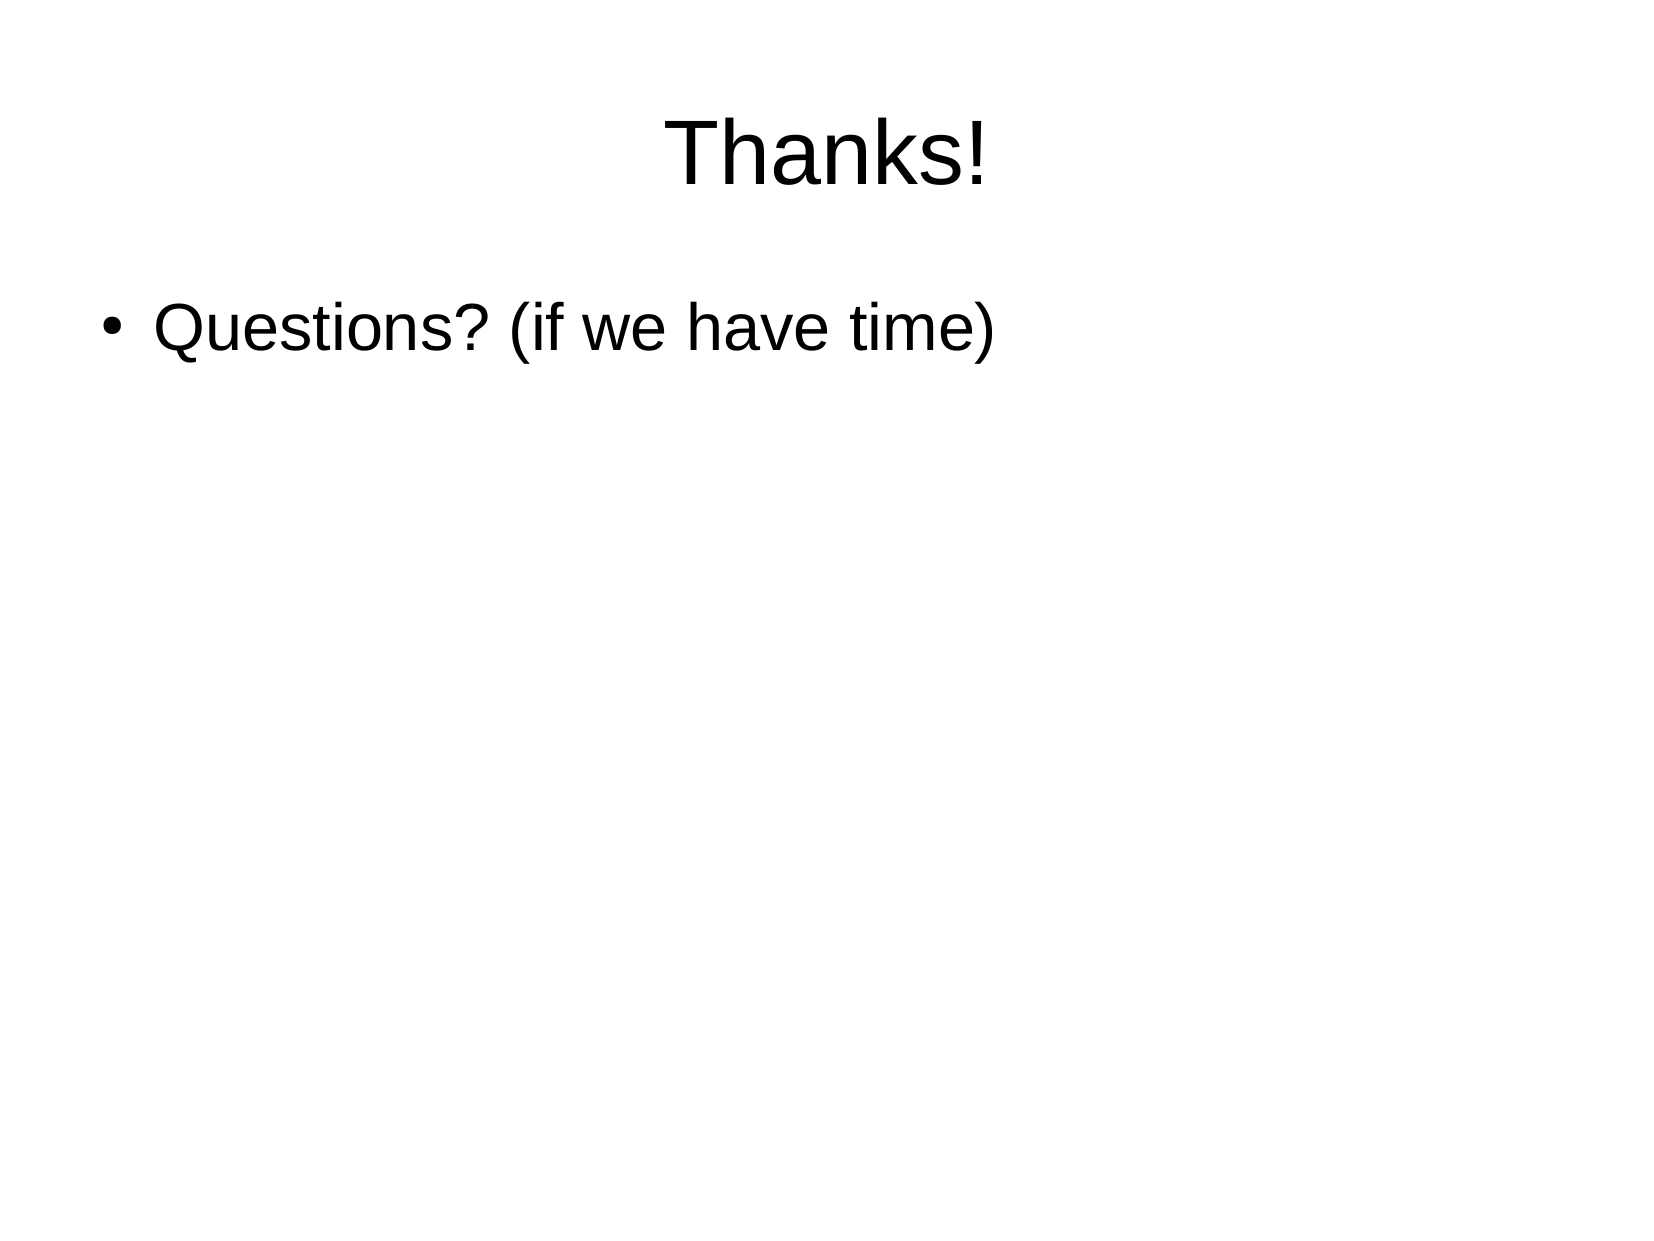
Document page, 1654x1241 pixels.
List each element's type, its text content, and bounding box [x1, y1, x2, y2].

list Questions? (if we have time) [82, 290, 1571, 1010]
title Thanks! [82, 49, 1571, 257]
